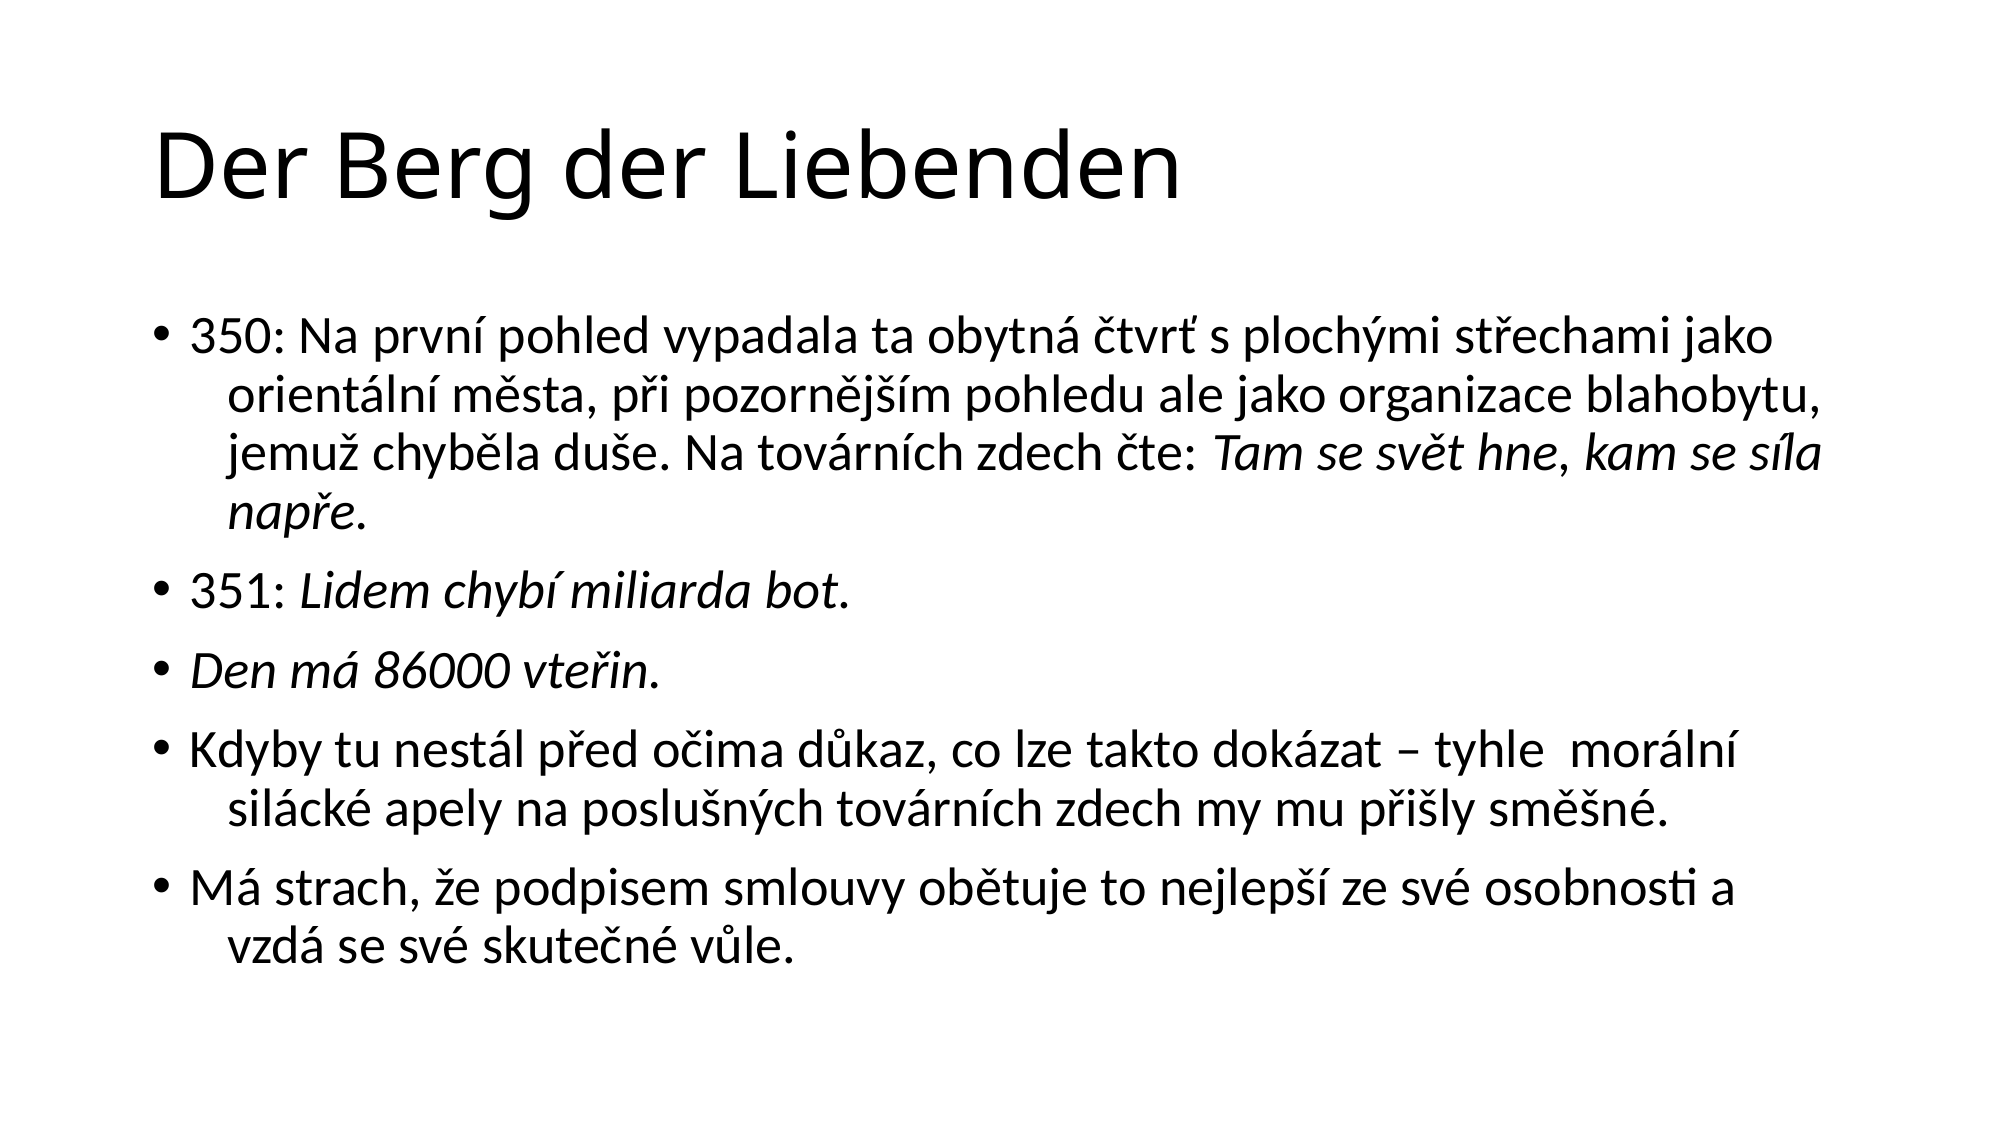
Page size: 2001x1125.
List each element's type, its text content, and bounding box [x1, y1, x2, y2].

list 350: Na první pohled vypadala ta obytná čtvrť s plochými střechami jako orientální města, při pozornějším pohledu ale jako organizace blahobytu, jemuž chyběla duše. Na továrních zdech čte: Tam se svět hne, kam se síla napře. 351: Lidem chybí miliarda bot. Den má 86000 vteřin. Kdyby tu nestál před očima důkaz, co lze takto dokázat – tyhle morální silácké apely na poslušných továrních zdech my mu přišly směšné. Má strach, že podpisem smlouvy obětuje to nejlepší ze své osobnosti a vzdá se své skutečné vůle. [137, 299, 1863, 1014]
title Der Berg der Liebenden [137, 59, 1863, 278]
